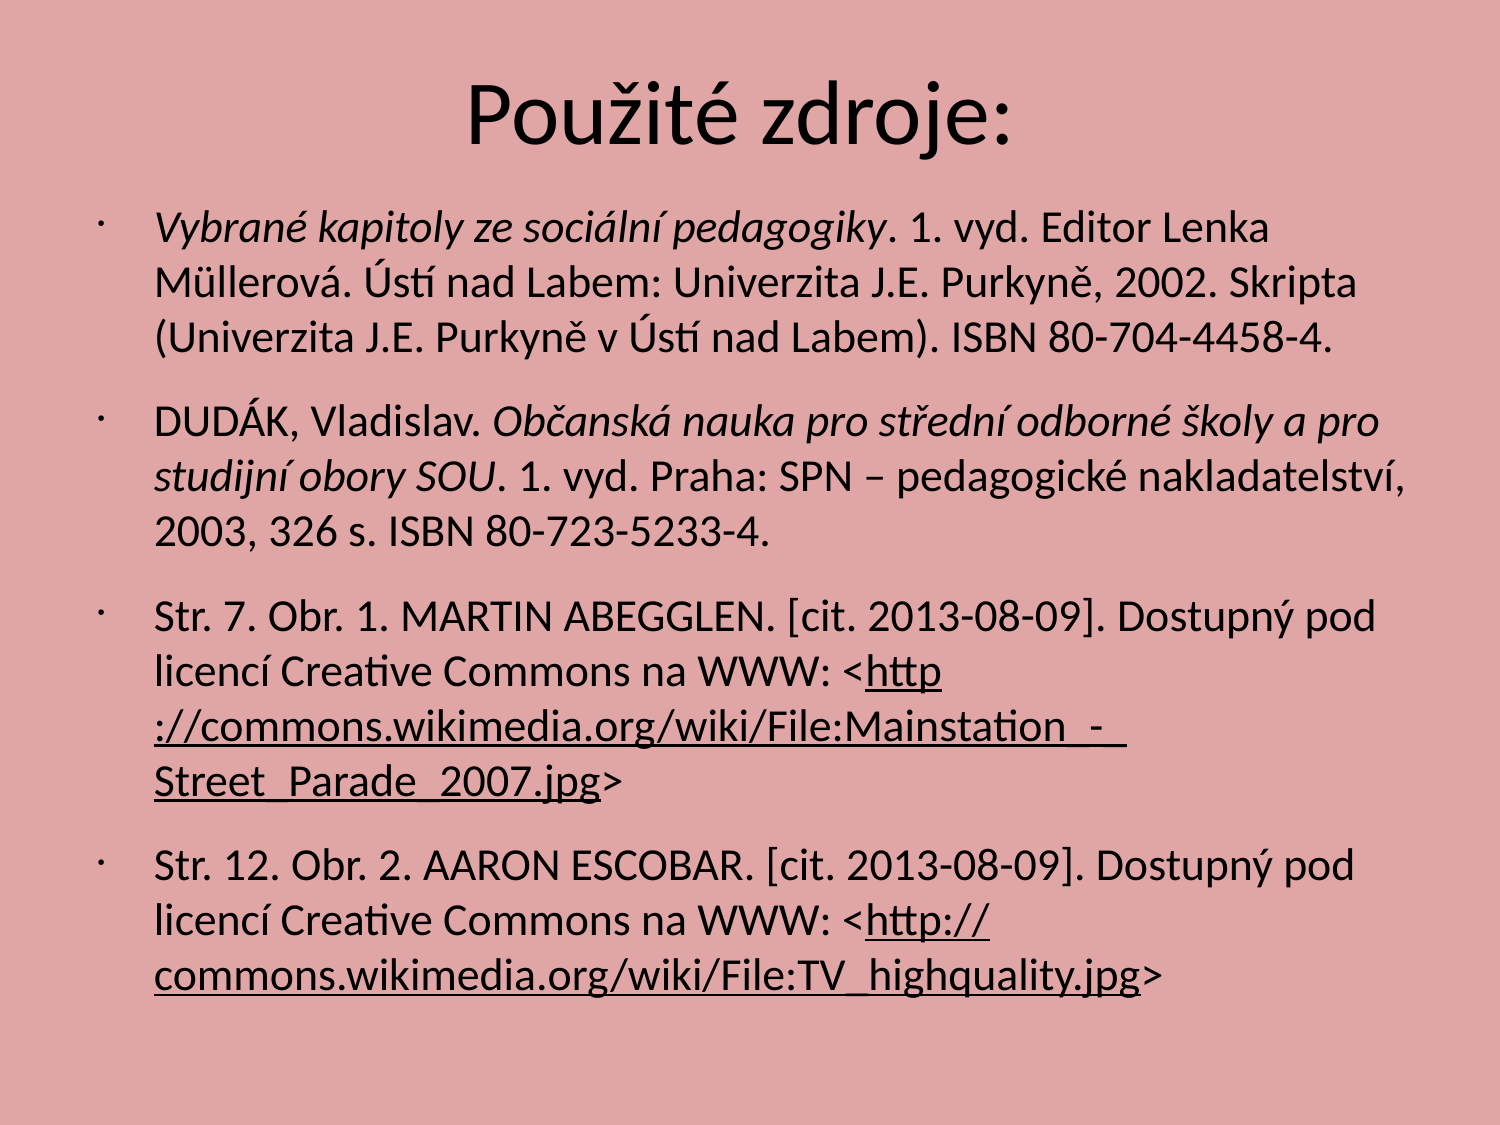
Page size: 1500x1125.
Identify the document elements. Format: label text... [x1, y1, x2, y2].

list Vybrané kapitoly ze sociální pedagogiky. 1. vyd. Editor Lenka Müllerová. Ústí nad Labem: Univerzita J.E. Purkyně, 2002. Skripta (Univerzita J.E. Purkyně v Ústí nad Labem). ISBN 80-704-4458-4. DUDÁK, Vladislav. Občanská nauka pro střední odborné školy a pro studijní obory SOU. 1. vyd. Praha: SPN – pedagogické nakladatelství, 2003, 326 s. ISBN 80-723-5233-4. Str. 7. Obr. 1. MARTIN ABEGGLEN. [cit. 2013-08-09]. Dostupný pod licencí Creative Commons na WWW: <http://commons.wikimedia.org/wiki/File:Mainstation_-_Street_Parade_2007.jpg> Str. 12. Obr. 2. AARON ESCOBAR. [cit. 2013-08-09]. Dostupný pod licencí Creative Commons na WWW: <http://commons.wikimedia.org/wiki/File:TV_highquality.jpg> [82, 188, 1433, 932]
title Použité zdroje: [75, 45, 1406, 142]
